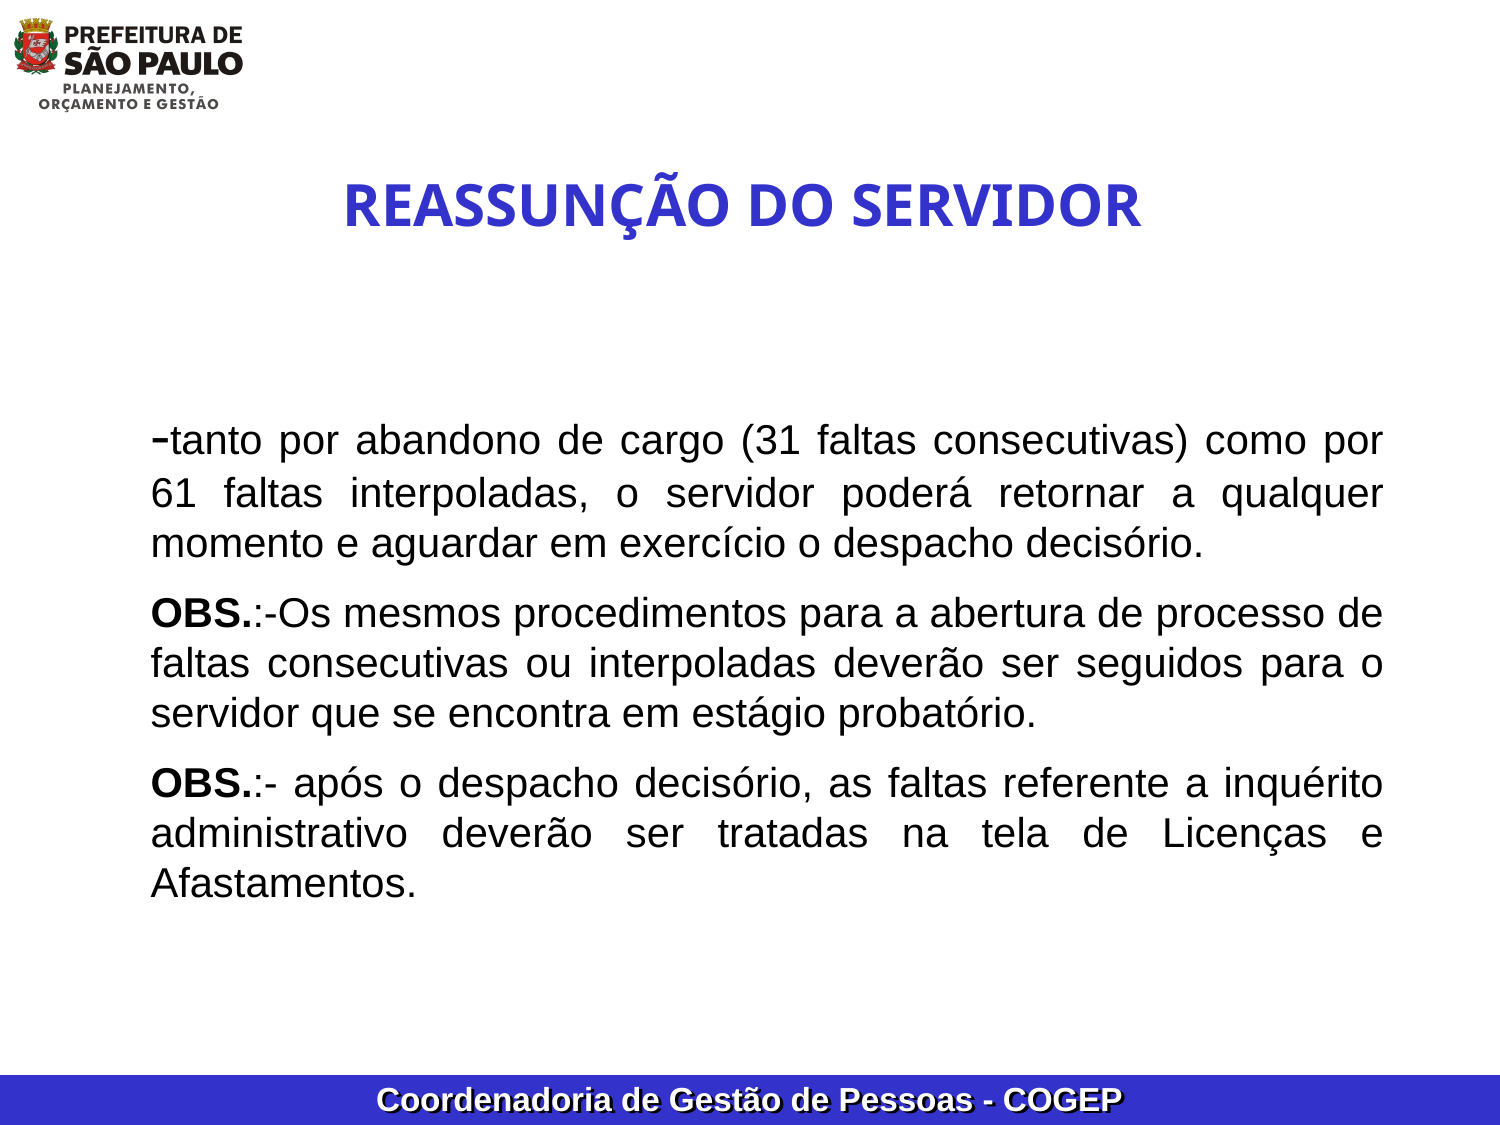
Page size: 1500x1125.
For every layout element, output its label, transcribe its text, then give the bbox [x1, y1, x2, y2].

text_box -tanto por abandono de cargo (31 faltas consecutivas) como por 61 faltas interpoladas, o servidor poderá retornar a qualquer momento e aguardar em exercício o despacho decisório. OBS.:-Os mesmos procedimentos para a abertura de processo de faltas consecutivas ou interpoladas deverão ser seguidos para o servidor que se encontra em estágio probatório. OBS.:- após o despacho decisório, as faltas referente a inquérito administrativo deverão ser tratadas na tela de Licenças e Afastamentos. [136, 267, 1400, 1035]
text_box REASSUNÇÃO DO SERVIDOR [124, 161, 1376, 246]
